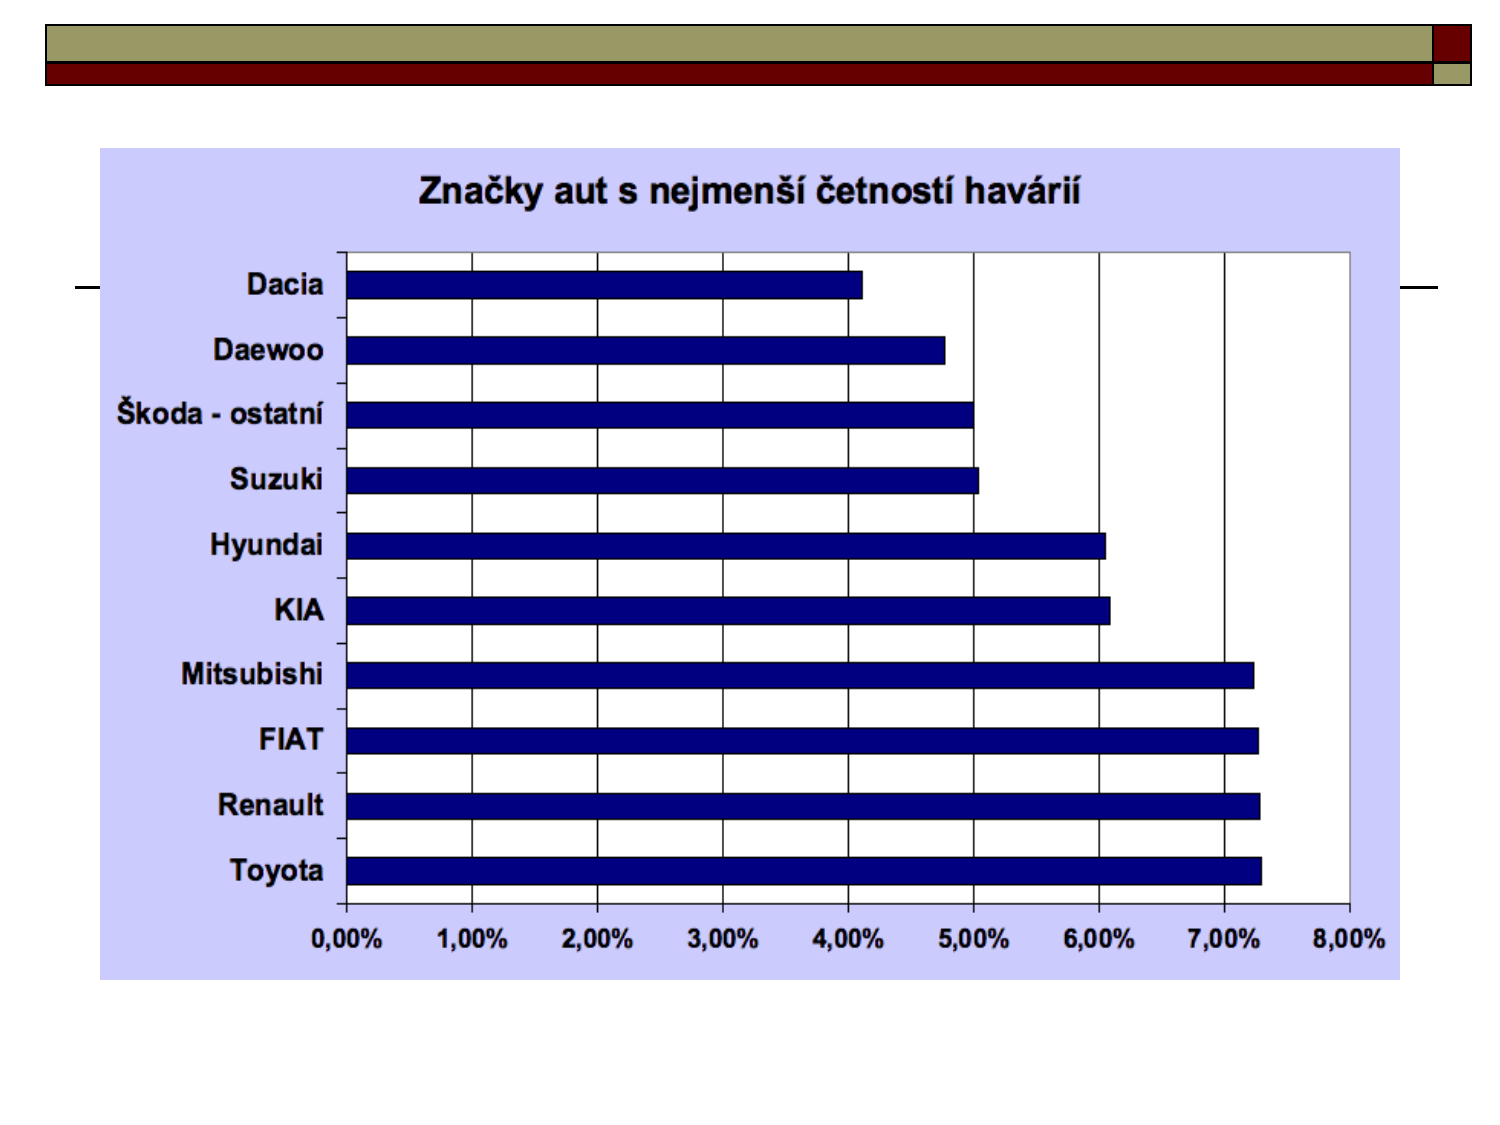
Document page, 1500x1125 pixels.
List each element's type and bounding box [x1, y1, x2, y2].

picture [100, 148, 1400, 980]
